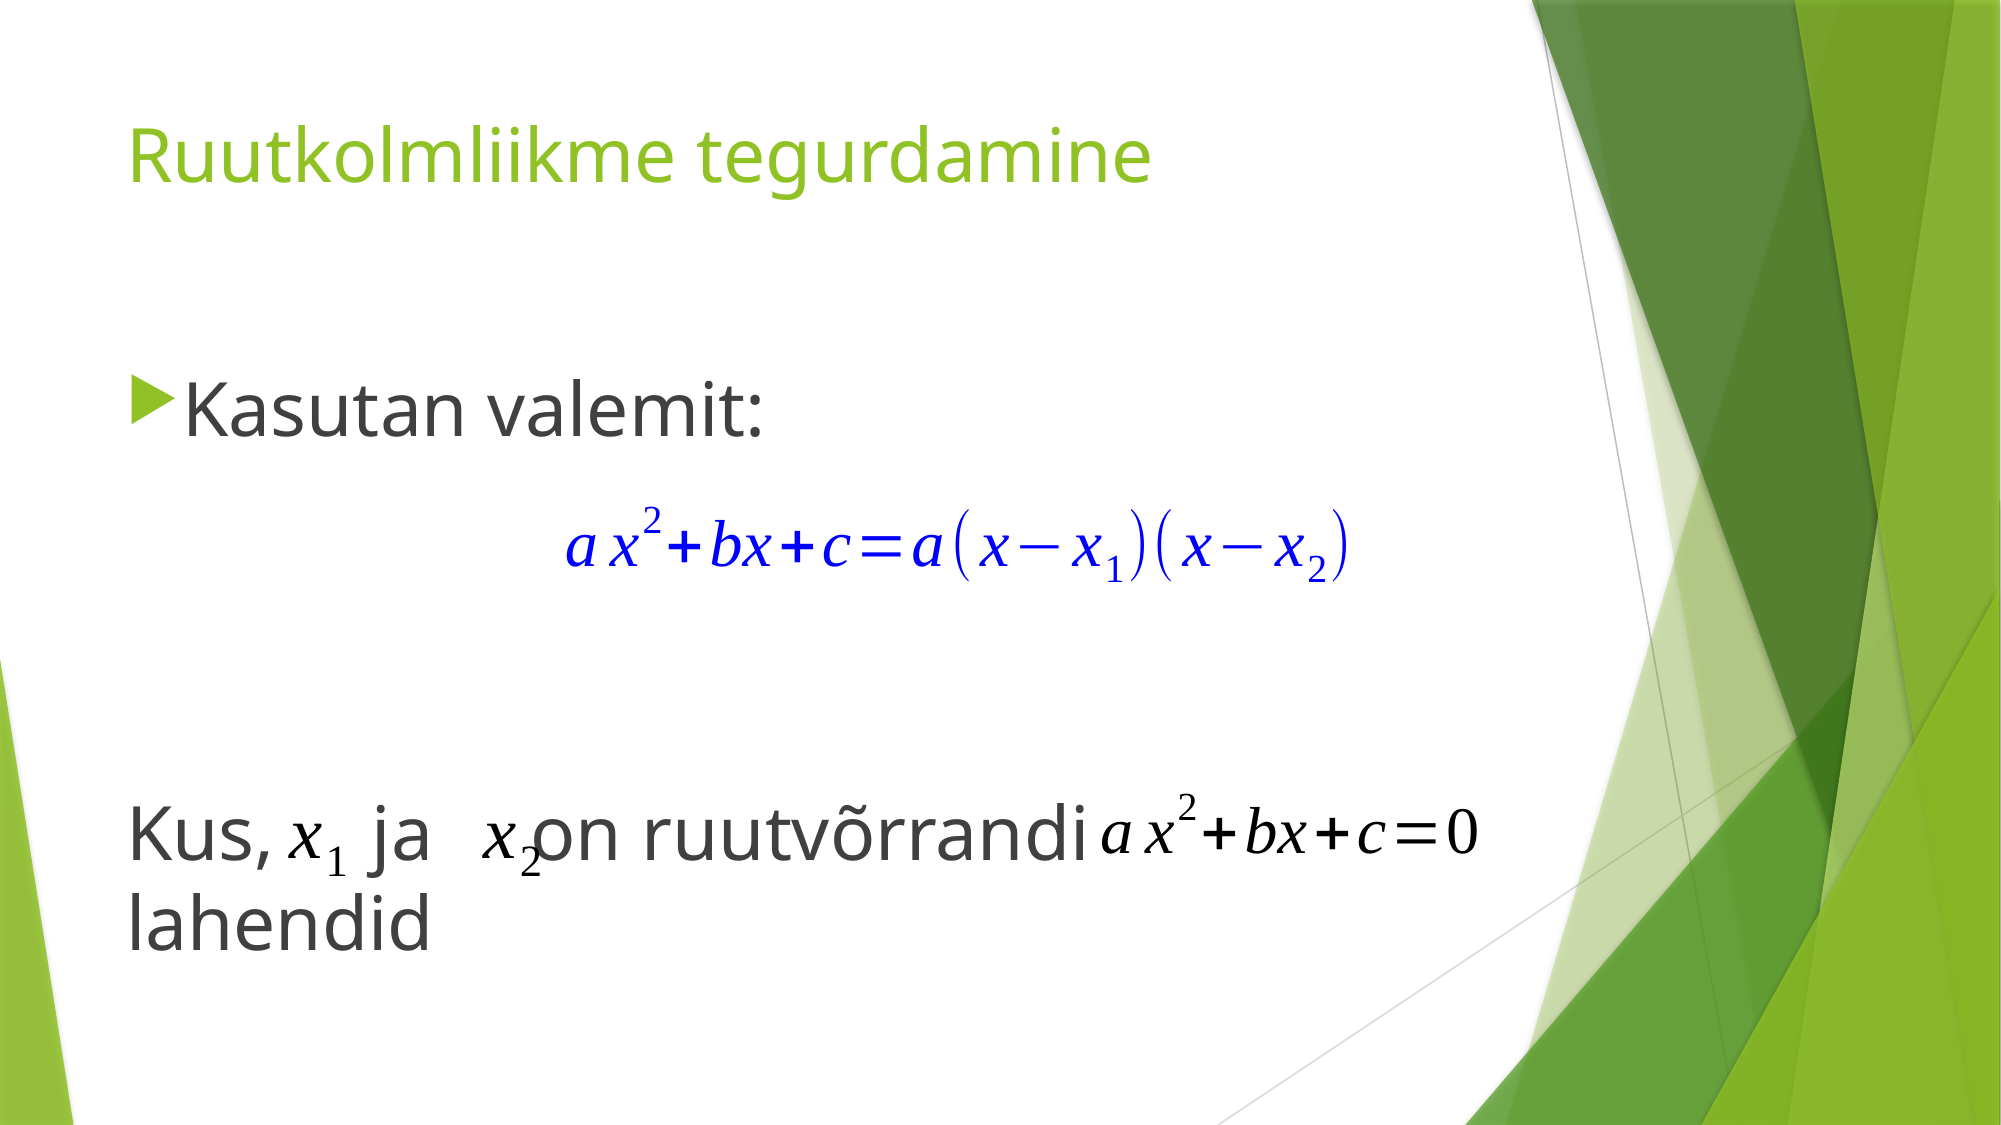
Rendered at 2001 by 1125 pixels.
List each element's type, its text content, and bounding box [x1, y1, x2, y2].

chart [472, 791, 549, 886]
list Kasutan valemit: Kus, ja on ruutvõrrandi lahendid [111, 354, 1590, 1109]
chart [1092, 784, 1487, 869]
title Ruutkolmliikme tegurdamine [111, 99, 1522, 317]
chart [278, 791, 355, 886]
chart [557, 497, 1359, 591]
